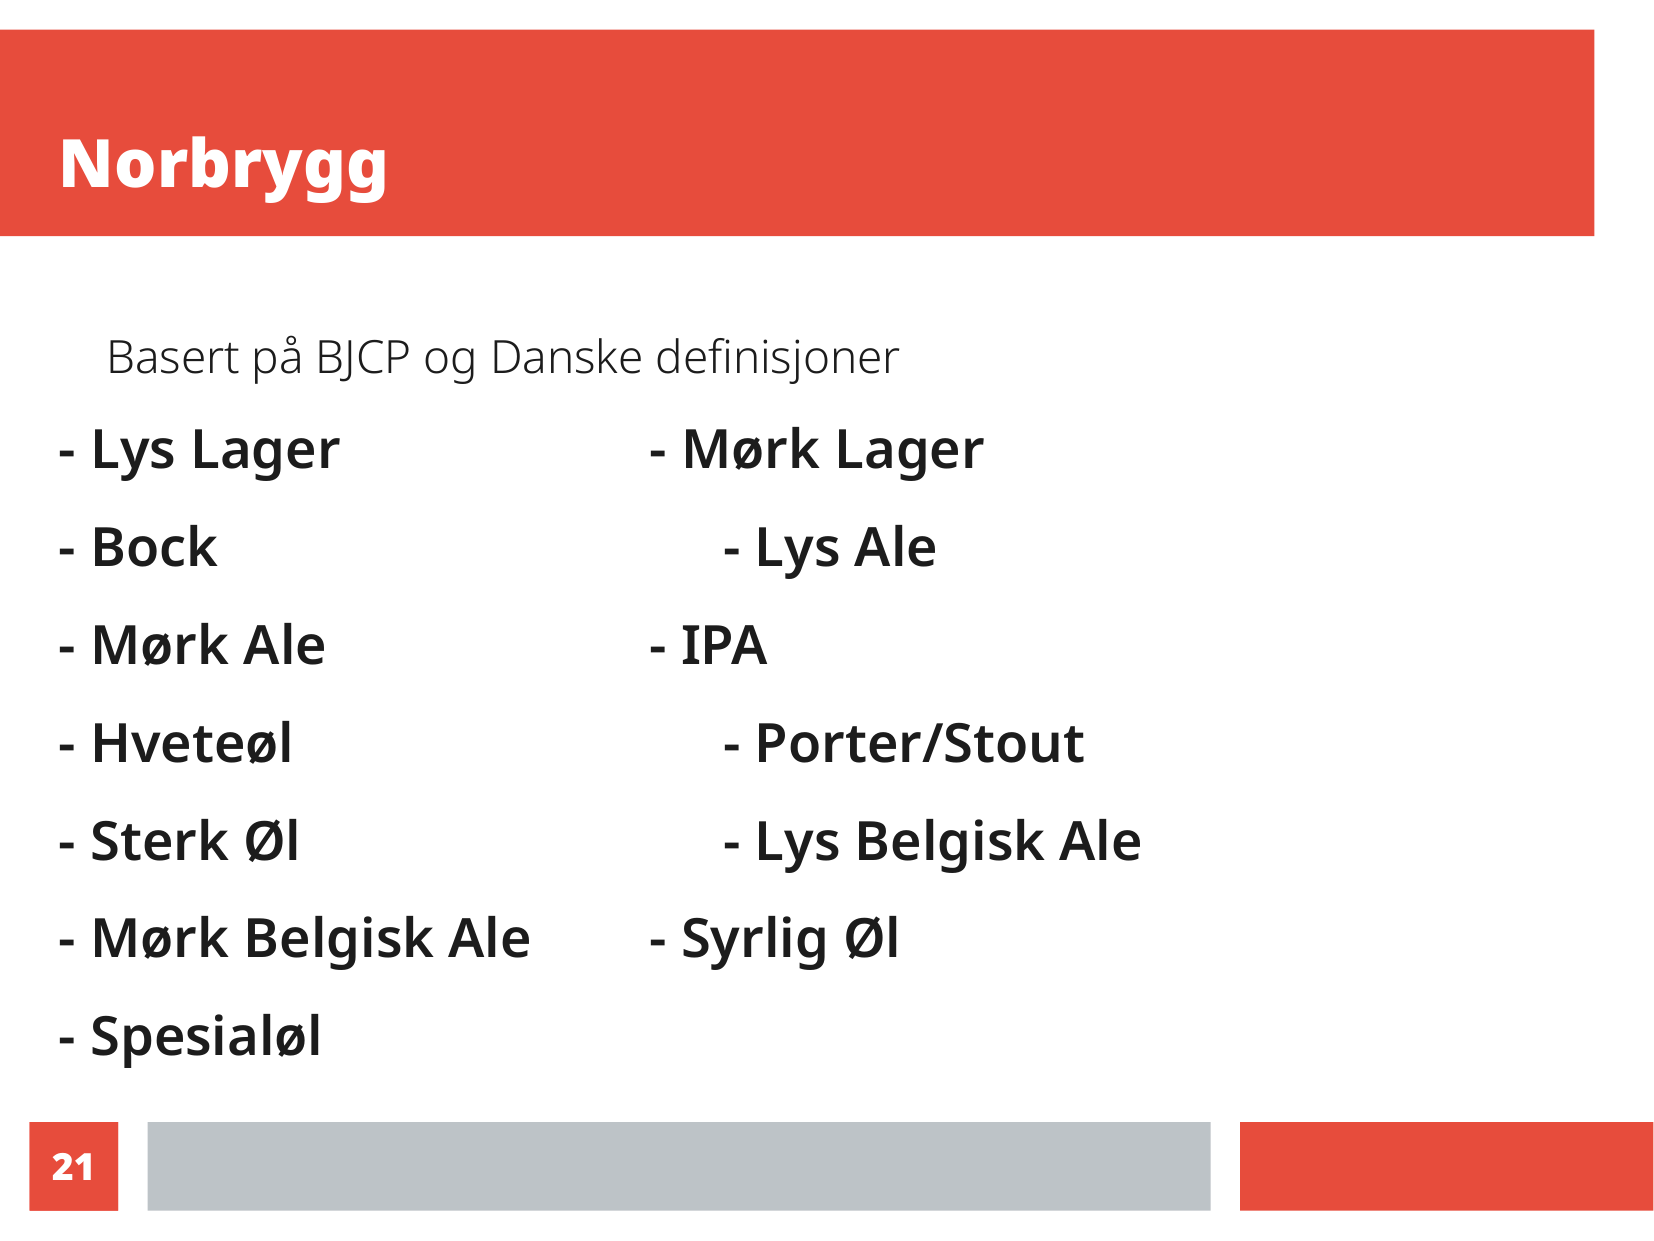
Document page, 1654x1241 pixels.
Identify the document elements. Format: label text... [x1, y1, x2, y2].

title Norbrygg [59, 59, 1595, 207]
list Basert på BJCP og Danske definisjoner - Lys Lager - Mørk Lager - Bock - Lys Ale - Mørk Ale - IPA - Hveteøl - Porter/Stout - Sterk Øl - Lys Belgisk Ale - Mørk Belgisk Ale - Syrlig Øl - Spesialøl [59, 324, 1565, 1093]
